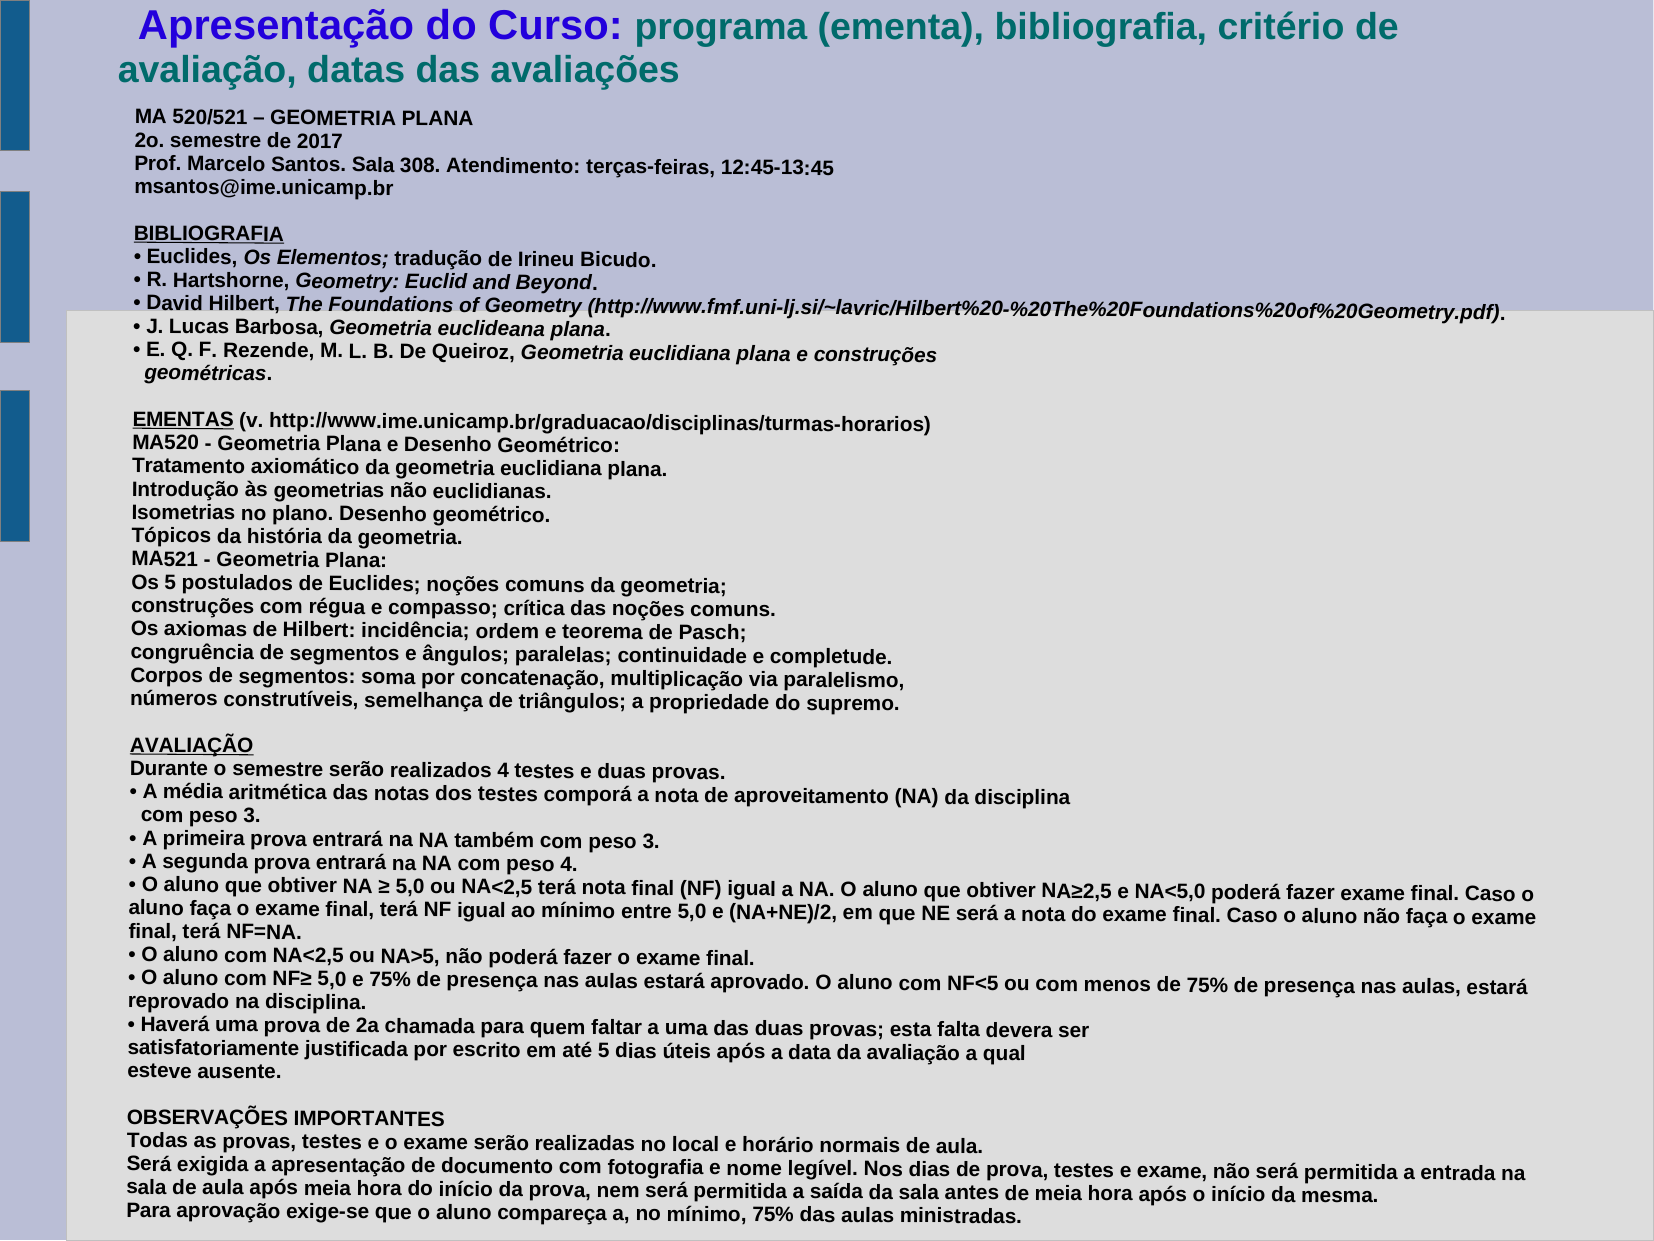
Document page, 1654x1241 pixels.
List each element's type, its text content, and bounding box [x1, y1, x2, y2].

title Apresentação do Curso: programa (ementa), bibliografia, critério de avaliação, datas das avaliações [117, 0, 1531, 151]
list MA 520/521 – GEOMETRIA PLANA 2o. semestre de 2017 Prof. Marcelo Santos. Sala 308. Atendimento: terças-feiras, 12:45-13:45 msantos@ime.unicamp.br BIBLIOGRAFIA • Euclides, Os Elementos; tradução de Irineu Bicudo. • R. Hartshorne, Geometry: Euclid and Beyond. • David Hilbert, The Foundations of Geometry (http://www.fmf.uni-lj.si/~lavric/Hilbert%20-%20The%20Foundations%20of%20Geometry.pdf). • J. Lucas Barbosa, Geometria euclideana plana. • E. Q. F. Rezende, M. L. B. De Queiroz, Geometria euclidiana plana e construções geométricas. EMENTAS (v. http://www.ime.unicamp.br/graduacao/disciplinas/turmas-horarios) MA520 - Geometria Plana e Desenho Geométrico: Tratamento axiomático da geometria euclidiana plana. Introdução às geometrias não euclidianas. Isometrias no plano. Desenho geométrico. Tópicos da história da geometria. MA521 - Geometria Plana: Os 5 postulados de Euclides; noções comuns da geometria; construções com régua e compasso; crítica das noções comuns. Os axiomas de Hilbert: incidência; ordem e teorema de Pasch; congruência de segmentos e ângulos; paralelas; continuidade e completude. Corpos de segmentos: soma por concatenação, multiplicação via paralelismo, números construtíveis, semelhança de triângulos; a propriedade do supremo. AVALIAÇÃO Durante o semestre serão realizados 4 testes e duas provas. • A média aritmética das notas dos testes comporá a nota de aproveitamento (NA) da disciplina com peso 3. • A primeira prova entrará na NA também com peso 3. • A segunda prova entrará na NA com peso 4. • O aluno que obtiver NA ≥ 5,0 ou NA<2,5 terá nota final (NF) igual a NA. O aluno que obtiver NA≥2,5 e NA<5,0 poderá fazer exame final. Caso o aluno faça o exame final, terá NF igual ao mínimo entre 5,0 e (NA+NE)/2, em que NE será a nota do exame final. Caso o aluno não faça o exame final, terá NF=NA. • O aluno com NA<2,5 ou NA>5, não poderá fazer o exame final. • O aluno com NF≥ 5,0 e 75% de presença nas aulas estará aprovado. O aluno com NF<5 ou com menos de 75% de presença nas aulas, estará reprovado na disciplina. • Haverá uma prova de 2a chamada para quem faltar a uma das duas provas; esta falta devera ser satisfatoriamente justificada por escrito em até 5 dias úteis após a data da avaliação a qual esteve ausente. OBSERVAÇÕES IMPORTANTES Todas as provas, testes e o exame serão realizadas no local e horário normais de aula. Será exigida a apresentação de documento com fotografia e nome legível. Nos dias de prova, testes e exame, não será permitida a entrada na sala de aula após meia hora do início da prova, nem será permitida a saída da sala antes de meia hora após o início da mesma. Para aprovação exige-se que o aluno compareça a, no mínimo, 75% das aulas ministradas. Datas dos testes e das provas: Testes: 17/8, 12/9, 19/10, 09/11; Provas: 28/9, 30/11; 2a. chamada: 05/12; Exame final: 12/12. [126, 105, 1568, 1241]
